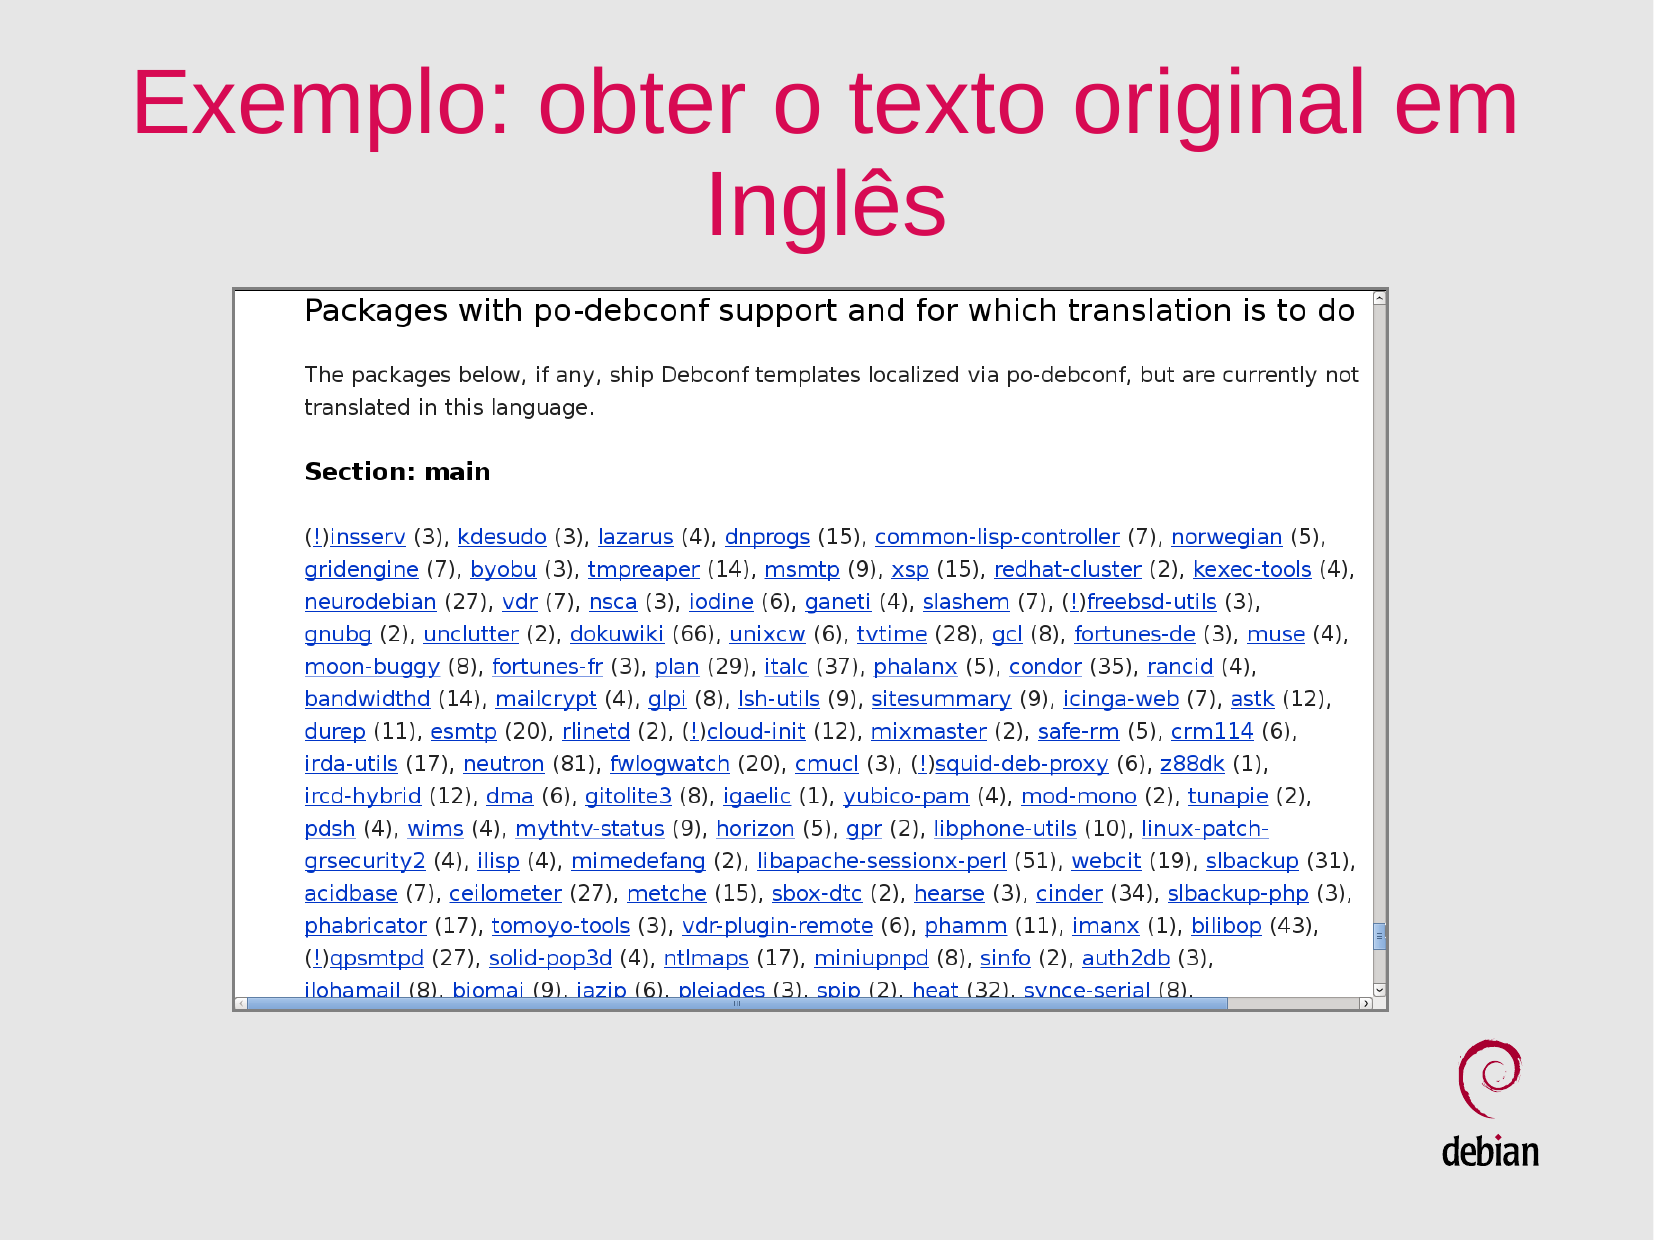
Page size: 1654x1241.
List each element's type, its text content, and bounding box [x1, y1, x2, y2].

title Exemplo: obter o texto original em Inglês [82, 49, 1571, 257]
picture [234, 290, 1386, 1010]
